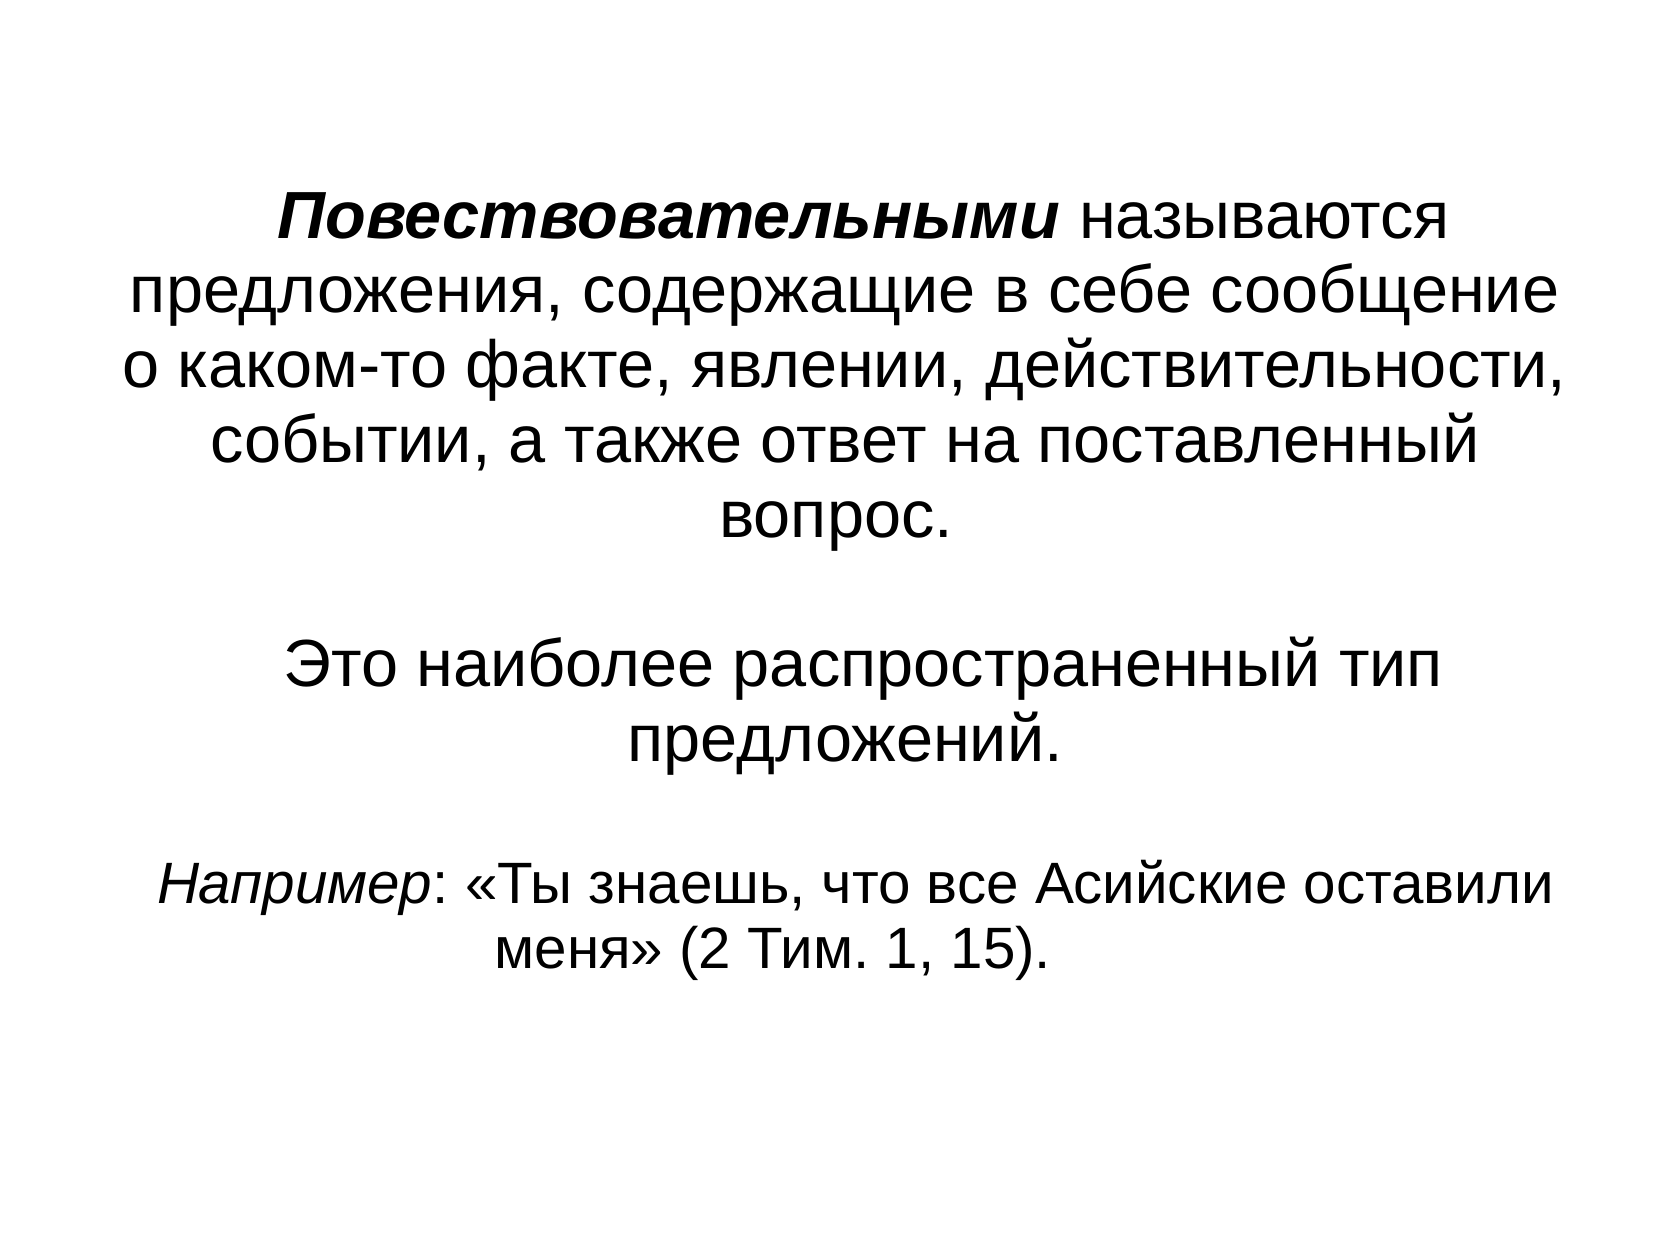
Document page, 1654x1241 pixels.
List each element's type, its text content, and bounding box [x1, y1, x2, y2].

subtitle Повествовательными называются предложения, содержащие в себе сообщение о каком-то факте, явлении, действительности, событии, а также ответ на поставленный вопрос. Это наиболее распространенный тип предложений. Например: «Ты знаешь, что все Асийские оставили меня» (2 Тим. 1, 15). [82, 49, 1571, 1109]
